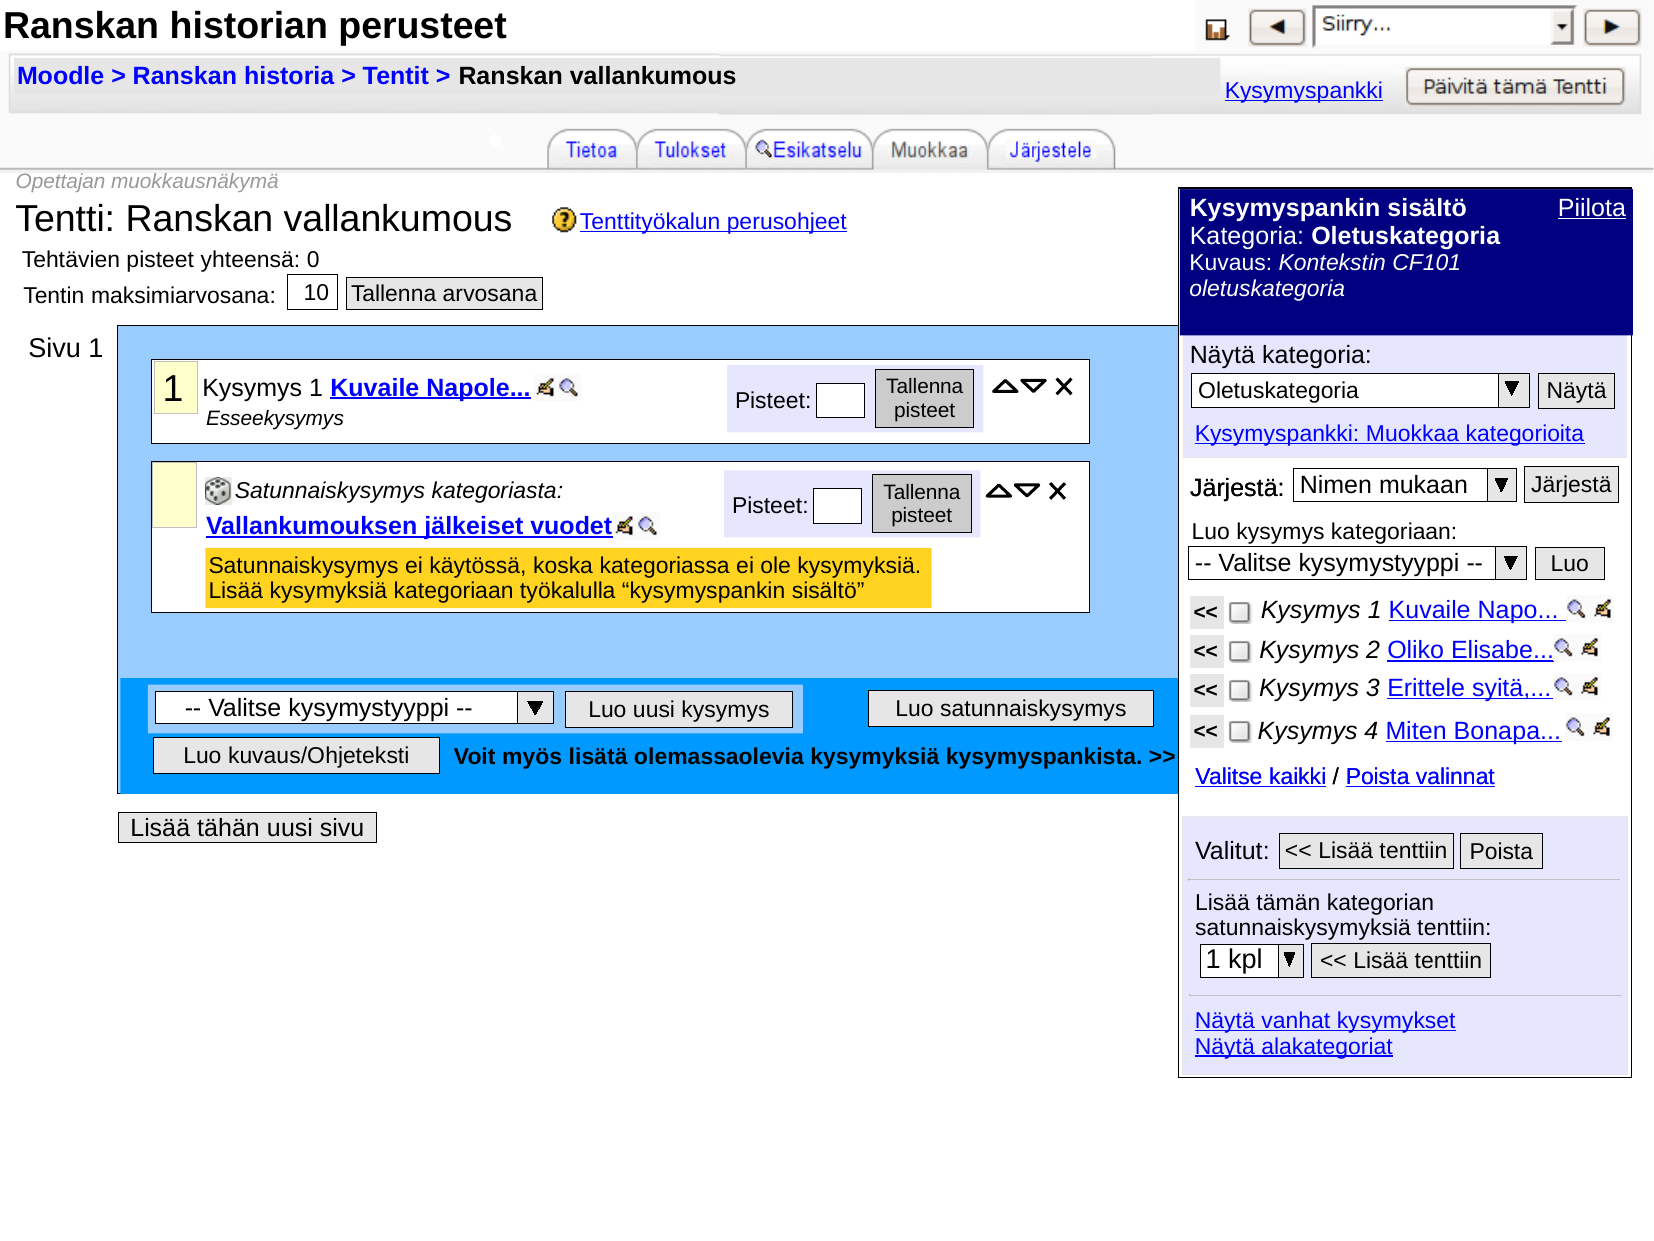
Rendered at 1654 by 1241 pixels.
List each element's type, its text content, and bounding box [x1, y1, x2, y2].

picture [1553, 673, 1601, 700]
text_box Moodle > Ranskan historia > Tentit > Ranskan vallankumous [14, 57, 1221, 95]
text_box Esseekysymys [203, 402, 348, 435]
text_box Nimen mukaan [1293, 468, 1487, 502]
text_box [117, 187, 1632, 1078]
text_box Satunnaiskysymys kategoriasta: [231, 473, 567, 508]
text_box Kysymys 2 Oliko Elisabe... [1256, 631, 1574, 669]
text_box Tallenna pisteet [872, 474, 972, 533]
text_box Kysymys 1 Kuvaile Napo... [1257, 591, 1575, 629]
text_box Luo kuvaus/Ohjeteksti [153, 737, 440, 774]
text_box 10 [287, 274, 338, 310]
text_box Oletuskategoria [1195, 373, 1441, 409]
picture [1553, 634, 1601, 661]
picture [1566, 595, 1614, 623]
text_box Satunnaiskysymys ei käytössä, koska kategoriassa ei ole kysymyksiä. Lisää kysymyksiä kategoriaan työkalulla “kysymyspankin sisältö” [205, 547, 932, 609]
text_box << [1190, 635, 1224, 668]
picture [551, 206, 578, 234]
picture [637, 512, 660, 540]
text_box -- Valitse kysymystyyppi -- [1188, 546, 1495, 580]
text_box Tehtävien pisteet yhteensä: 0 [18, 242, 323, 277]
text_box Näytä vanhat kysymykset Näytä alakategoriat [1191, 1003, 1459, 1064]
text_box Näytä kategoria: [1186, 336, 1556, 374]
picture [1228, 679, 1253, 702]
text_box Sivu 1 [25, 328, 107, 368]
picture [613, 512, 636, 540]
text_box Kysymys 1 Kuvaile Napole... [199, 368, 560, 406]
text_box Tentin maksimiarvosana: [20, 278, 280, 313]
text_box Ranskan historian perusteet [0, 0, 1196, 52]
text_box << Lisää tenttiin [1279, 833, 1454, 869]
picture [1565, 713, 1613, 741]
text_box Luo [1535, 547, 1605, 580]
picture [205, 477, 232, 505]
text_box Kysymyspankki [1221, 73, 1386, 108]
text_box Valitut: [1192, 832, 1274, 870]
text_box Tallenna arvosana [346, 277, 543, 310]
text_box 1 [159, 415, 187, 420]
text_box Valitse kaikki / Poista valinnat [1192, 759, 1499, 795]
picture [558, 374, 581, 402]
text_box 1 kpl [1202, 946, 1371, 980]
picture [534, 374, 557, 401]
text_box Kysymyspankki: Muokkaa kategorioita [1191, 416, 1588, 451]
text_box Järjestä: [1187, 468, 1296, 506]
text_box Luo satunnaiskysymys [868, 690, 1154, 727]
text_box << [1190, 715, 1224, 748]
text_box Kysymys 4 Miten Bonapa... [1254, 712, 1572, 750]
picture [1228, 720, 1253, 743]
text_box Lisää tähän uusi sivu [118, 812, 377, 843]
text_box Järjestä [1524, 466, 1619, 503]
text_box Pisteet: [729, 488, 813, 524]
picture [1228, 601, 1253, 624]
text_box Luo kysymys kategoriaan: [1188, 514, 1461, 546]
picture [0, 0, 1654, 173]
text_box Voit myös lisätä olemassaolevia kysymyksiä kysymyspankista. >> [450, 739, 1176, 774]
text_box Pisteet: [732, 383, 840, 419]
text_box << [1190, 674, 1224, 707]
text_box Vallankumouksen jälkeiset vuodet [202, 507, 651, 545]
text_box << [1190, 596, 1224, 629]
text_box Lisää tämän kategorian satunnaiskysymyksiä tenttiin: [1192, 885, 1495, 946]
picture [1228, 640, 1253, 663]
text_box Kysymyspankin sisältö Piilota Kategoria: Oletuskategoria Kuvaus: Kontekstin CF101 oletuskategoria [1179, 189, 1633, 336]
text_box Luo uusi kysymys [565, 691, 793, 728]
text_box Poista [1460, 833, 1543, 869]
text_box << Lisää tenttiin [1311, 946, 1491, 978]
text_box Tentti: Ranskan vallankumous [12, 193, 516, 245]
text_box Tenttityökalun perusohjeet [577, 204, 851, 239]
text_box Opettajan muokkausnäkymä [12, 173, 282, 198]
text_box 1 [159, 363, 187, 415]
text_box Näytä [1538, 373, 1615, 409]
text_box -- Valitse kysymystyyppi -- [155, 691, 517, 724]
text_box Kysymys 3 Erittele syitä,... [1256, 669, 1574, 707]
text_box Tallenna pisteet [875, 369, 974, 428]
